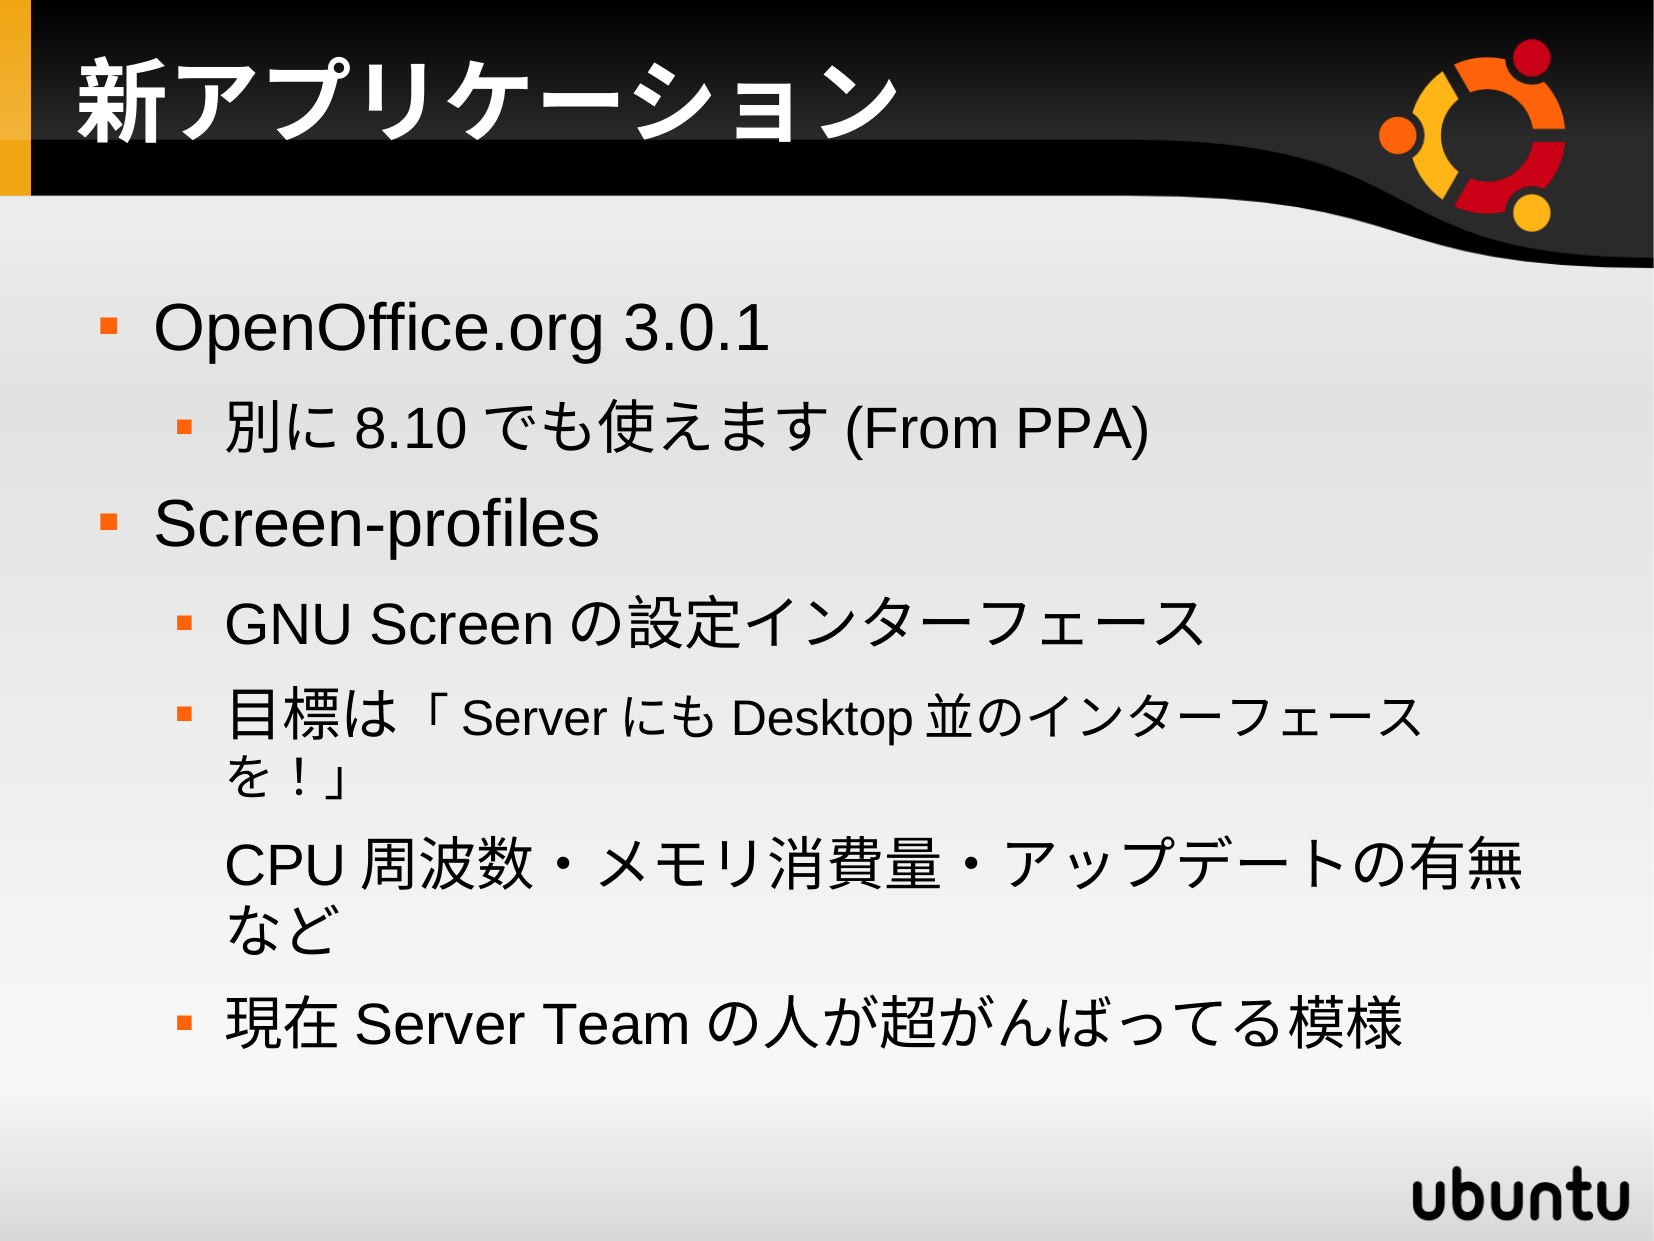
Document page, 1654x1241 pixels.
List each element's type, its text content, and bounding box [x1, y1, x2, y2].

title 新アプリケーション [76, 0, 1565, 208]
list OpenOffice.org 3.0.1 別に8.10でも使えます(From PPA) Screen-profiles GNU Screenの設定インターフェース 目標は「ServerにもDesktop並のインターフェースを！」 CPU周波数・メモリ消費量・アップデートの有無など 現在Server Teamの人が超がんばってる模様 [82, 290, 1571, 1094]
picture [0, 0, 1654, 1241]
